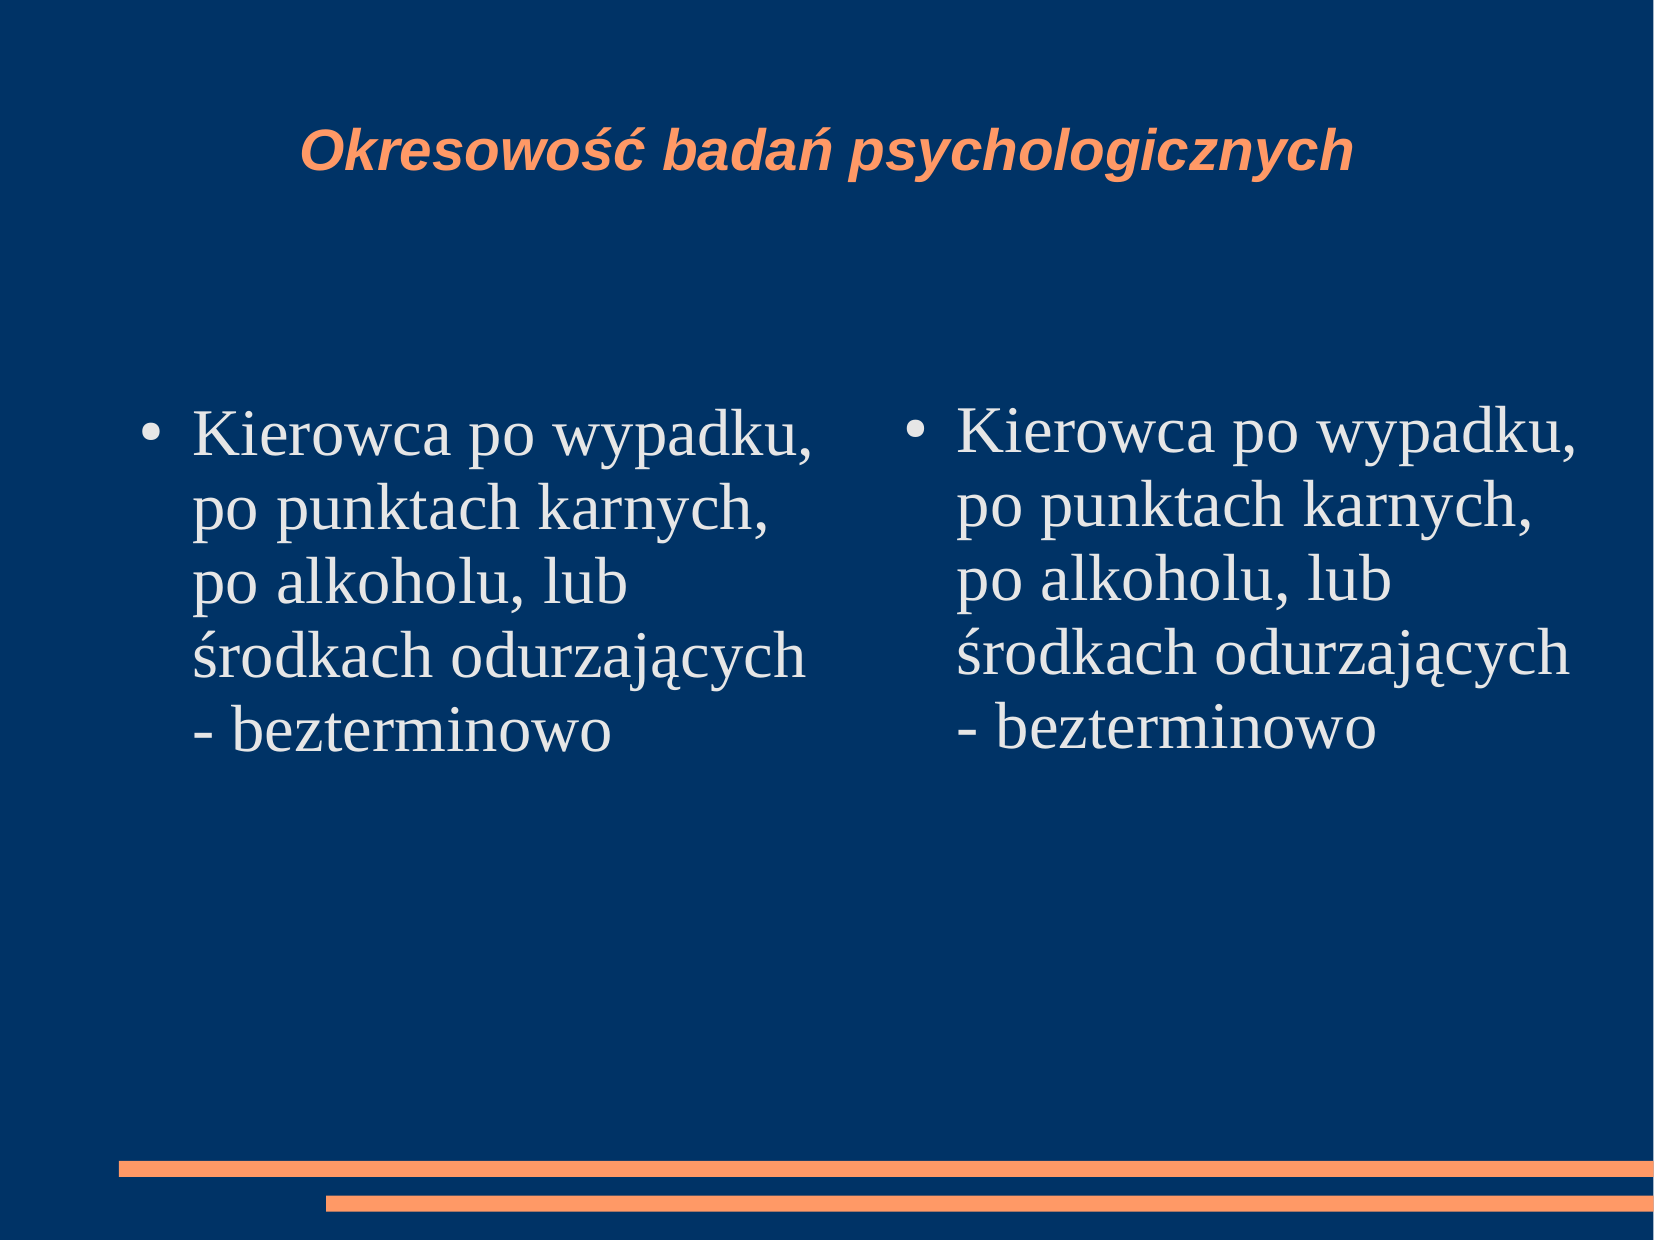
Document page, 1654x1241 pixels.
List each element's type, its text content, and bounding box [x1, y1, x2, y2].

list Kierowca po wypadku, po punktach karnych, po alkoholu, lub środkach odurzających - bezterminowo [885, 318, 1589, 1129]
title Okresowość badań psychologicznych [121, 46, 1534, 254]
list Kierowca po wypadku, po punktach karnych, po alkoholu, lub środkach odurzających - bezterminowo [121, 322, 824, 1132]
